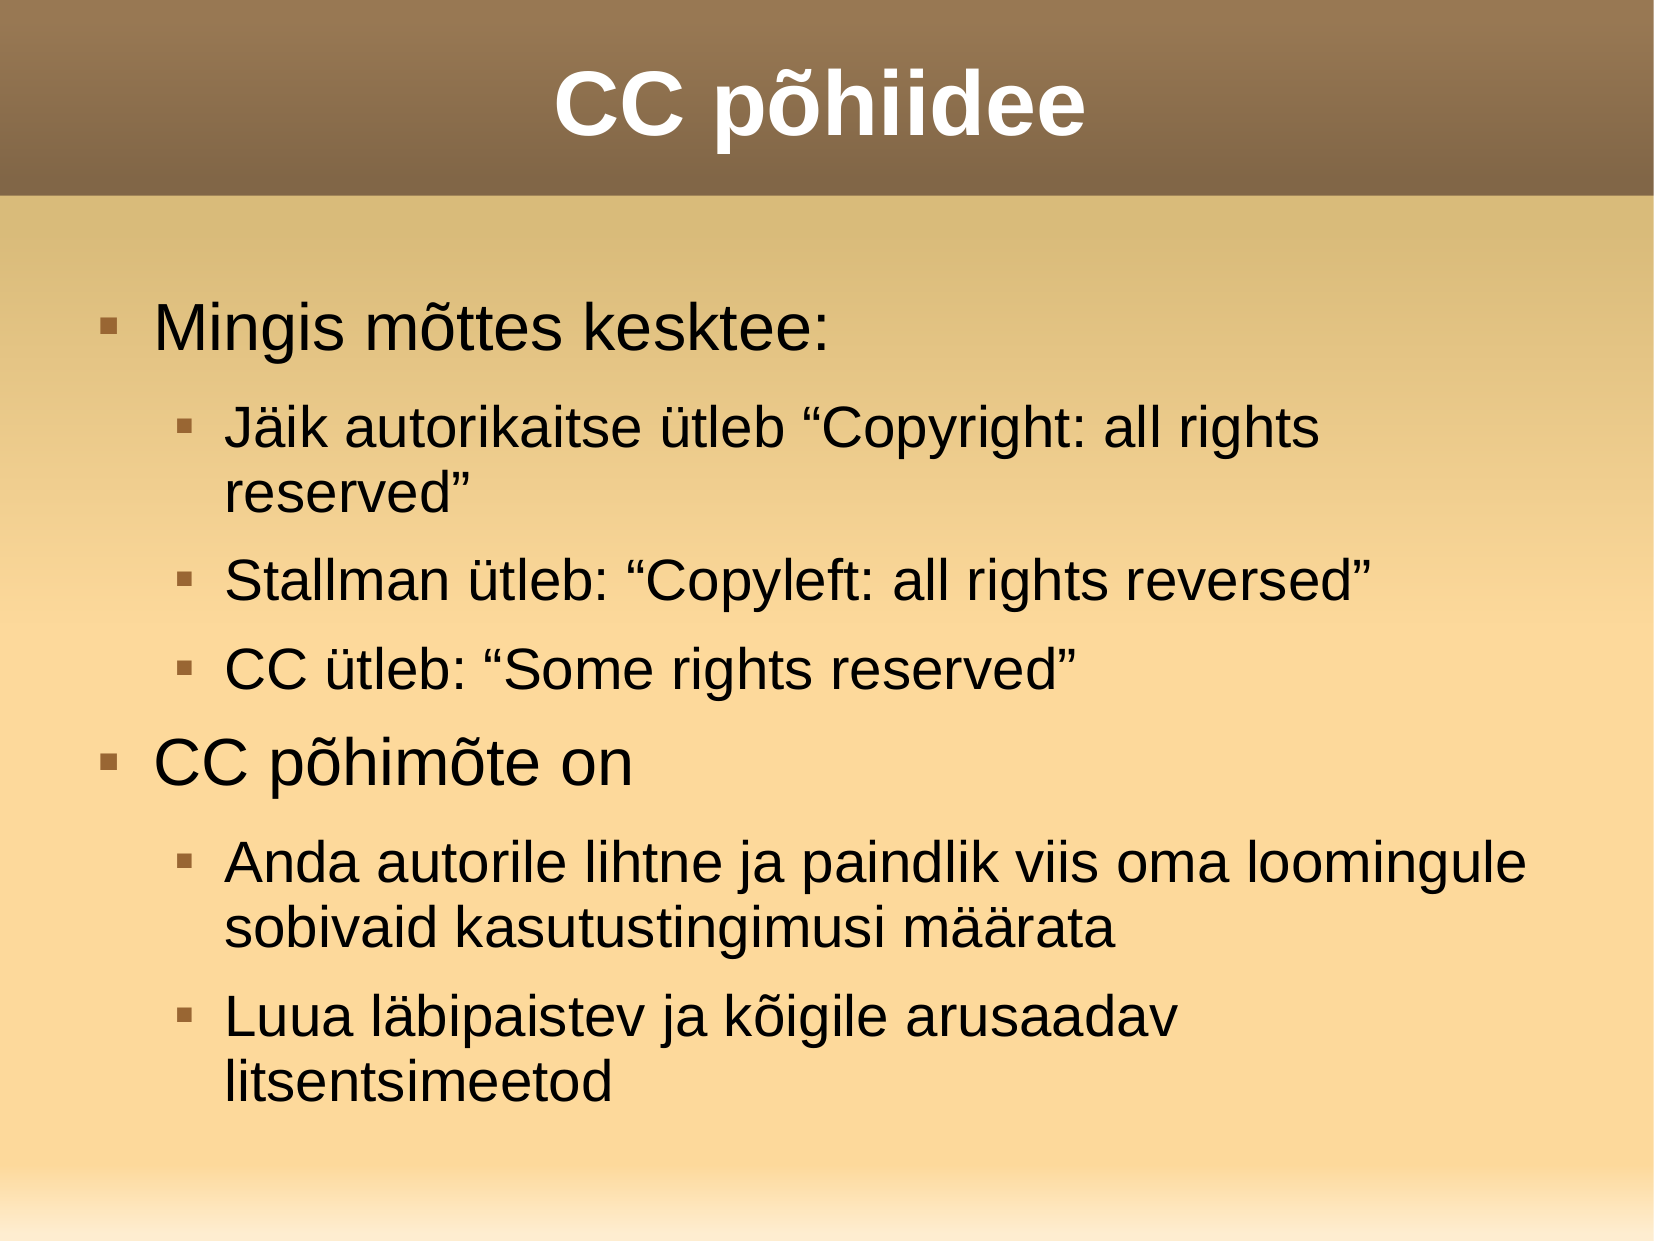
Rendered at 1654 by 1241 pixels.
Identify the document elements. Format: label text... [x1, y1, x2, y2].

list Mingis mõttes kesktee: Jäik autorikaitse ütleb “Copyright: all rights reserved” Stallman ütleb: “Copyleft: all rights reversed” CC ütleb: “Some rights reserved” CC põhimõte on Anda autorile lihtne ja paindlik viis oma loomingule sobivaid kasutustingimusi määrata Luua läbipaistev ja kõigile arusaadav litsentsimeetod [82, 290, 1571, 1114]
title CC põhiidee [76, 7, 1565, 200]
picture [0, 0, 1654, 1241]
